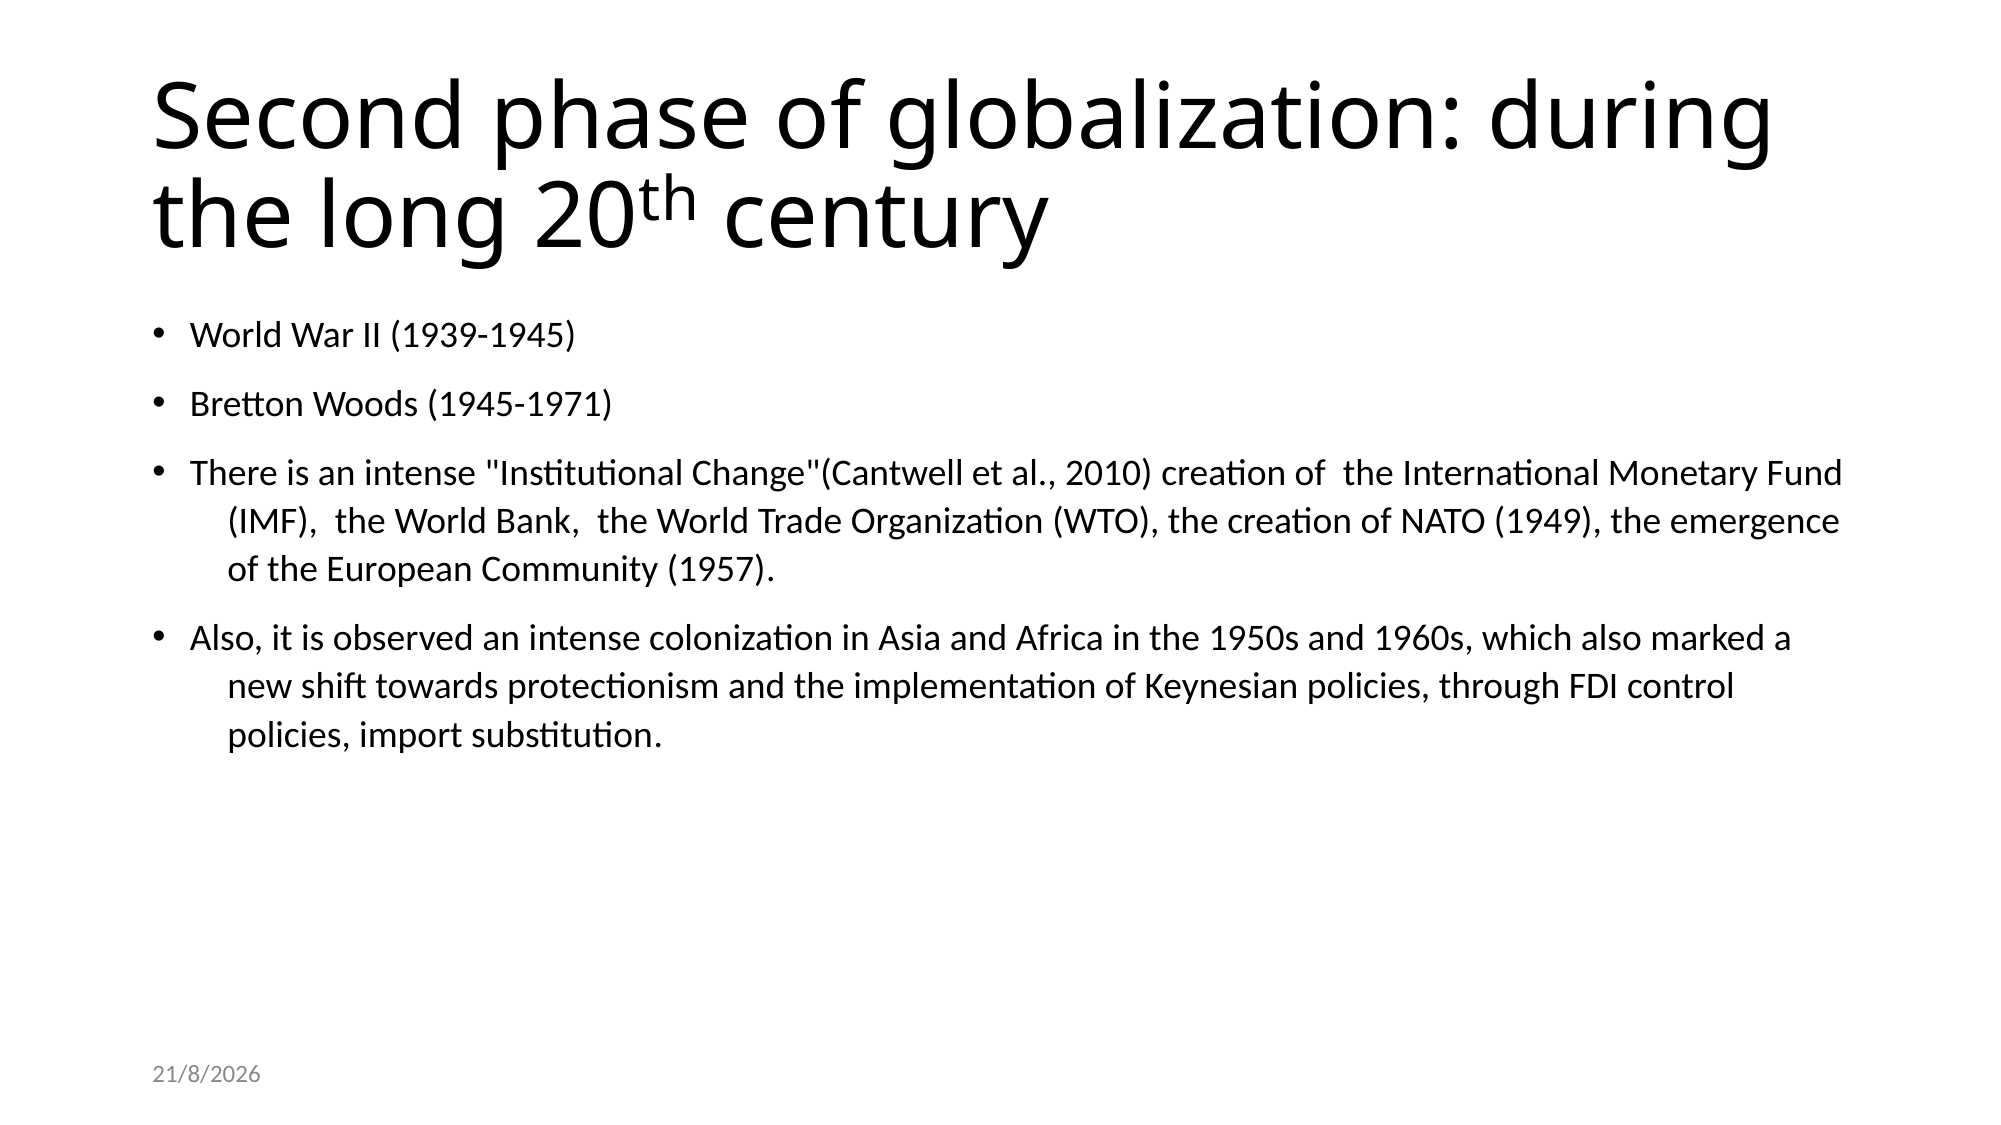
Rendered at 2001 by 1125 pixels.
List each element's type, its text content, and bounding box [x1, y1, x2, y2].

text_box 15/3/2022 [137, 1042, 588, 1103]
title Second phase of globalization: during the long 20th century [137, 59, 1863, 278]
list World War II (1939-1945) Bretton Woods (1945-1971) There is an intense "Institutional Change"(Cantwell et al., 2010) creation of the International Monetary Fund (IMF), the World Bank, the World Trade Organization (WTO), the creation of NATO (1949), the emergence of the European Community (1957). Also, it is observed an intense colonization in Asia and Africa in the 1950s and 1960s, which also marked a new shift towards protectionism and the implementation of Keynesian policies, through FDI control policies, import substitution. [137, 299, 1863, 1014]
